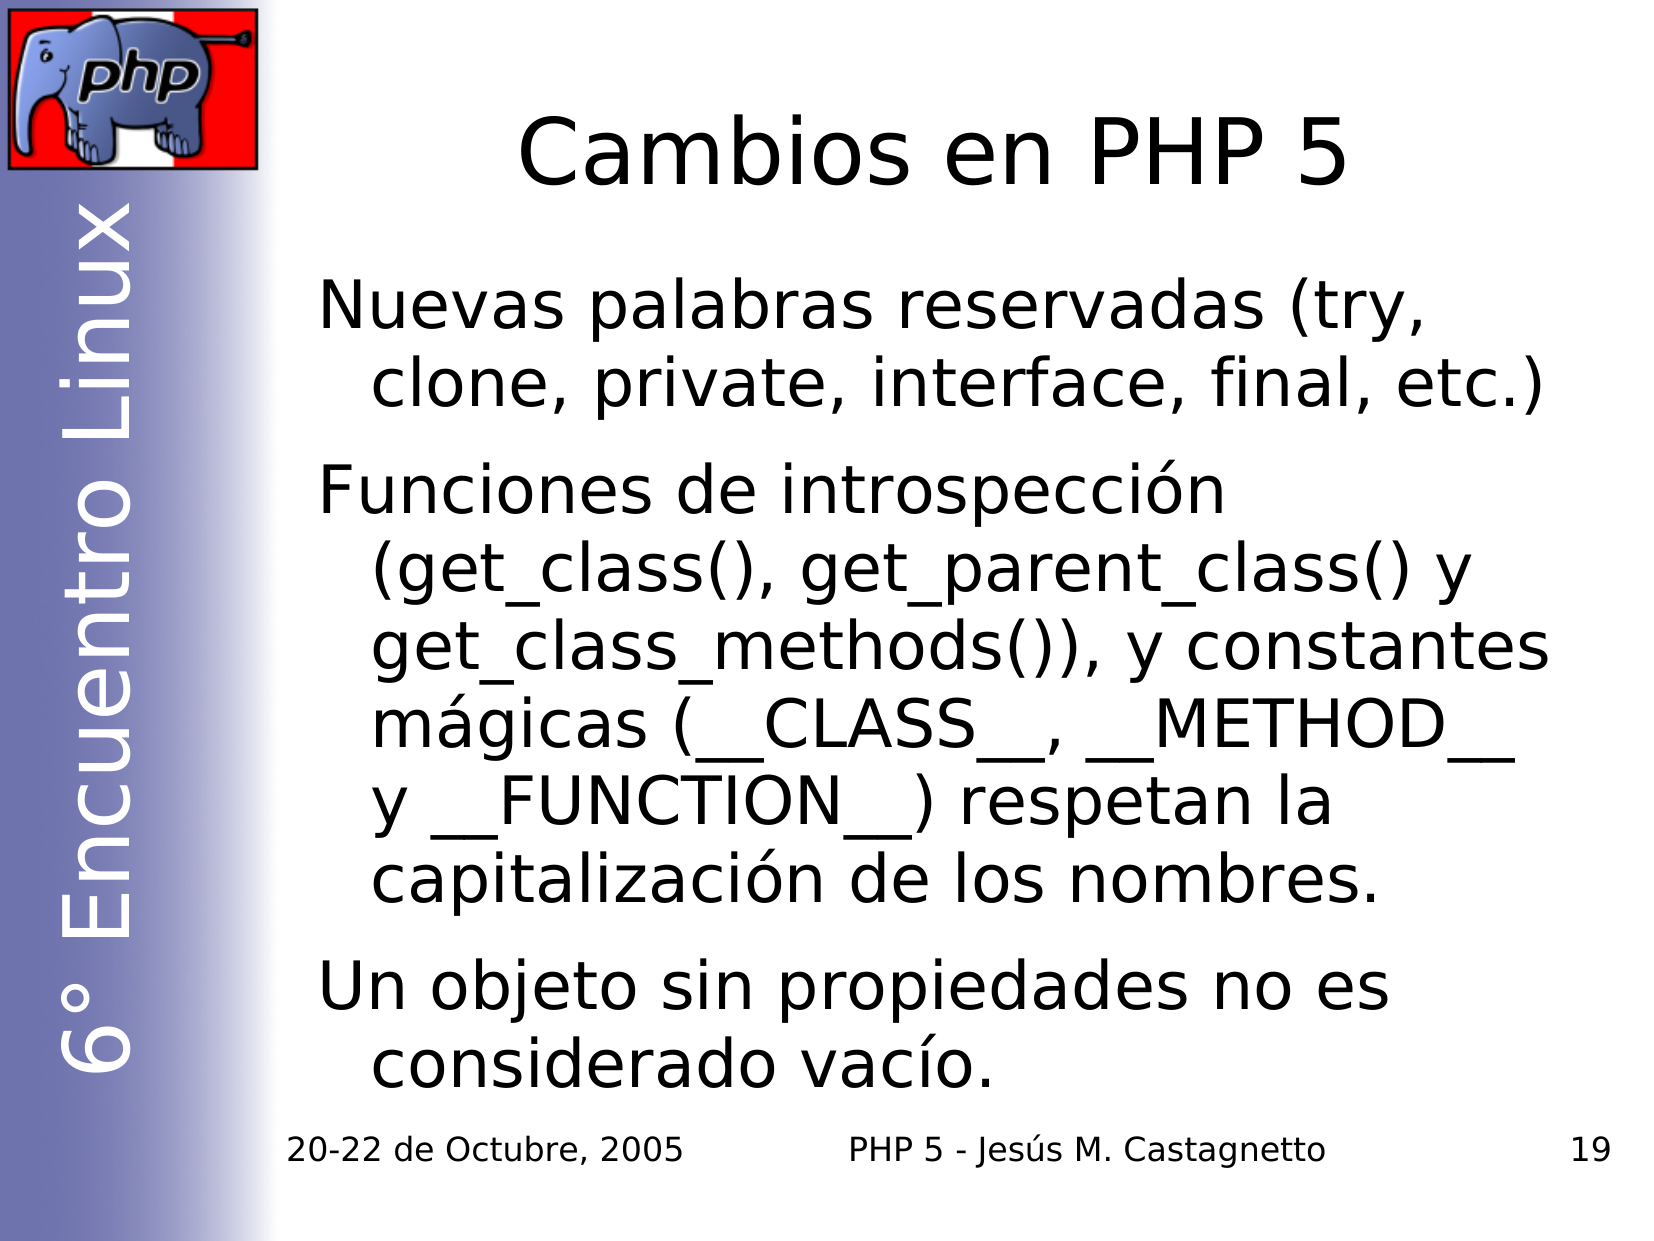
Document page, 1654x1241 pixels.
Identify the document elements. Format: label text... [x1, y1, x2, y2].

picture [0, 0, 1654, 1241]
title Cambios en PHP 5 [300, 49, 1571, 257]
list Nuevas palabras reservadas (try, clone, private, interface, final, etc.) Funciones de introspección (get_class(), get_parent_class() y get_class_methods()), y constantes mágicas (__CLASS__, __METHOD__ y __FUNCTION__) respetan la capitalización de los nombres. Un objeto sin propiedades no es considerado vacío. [300, 266, 1571, 1104]
